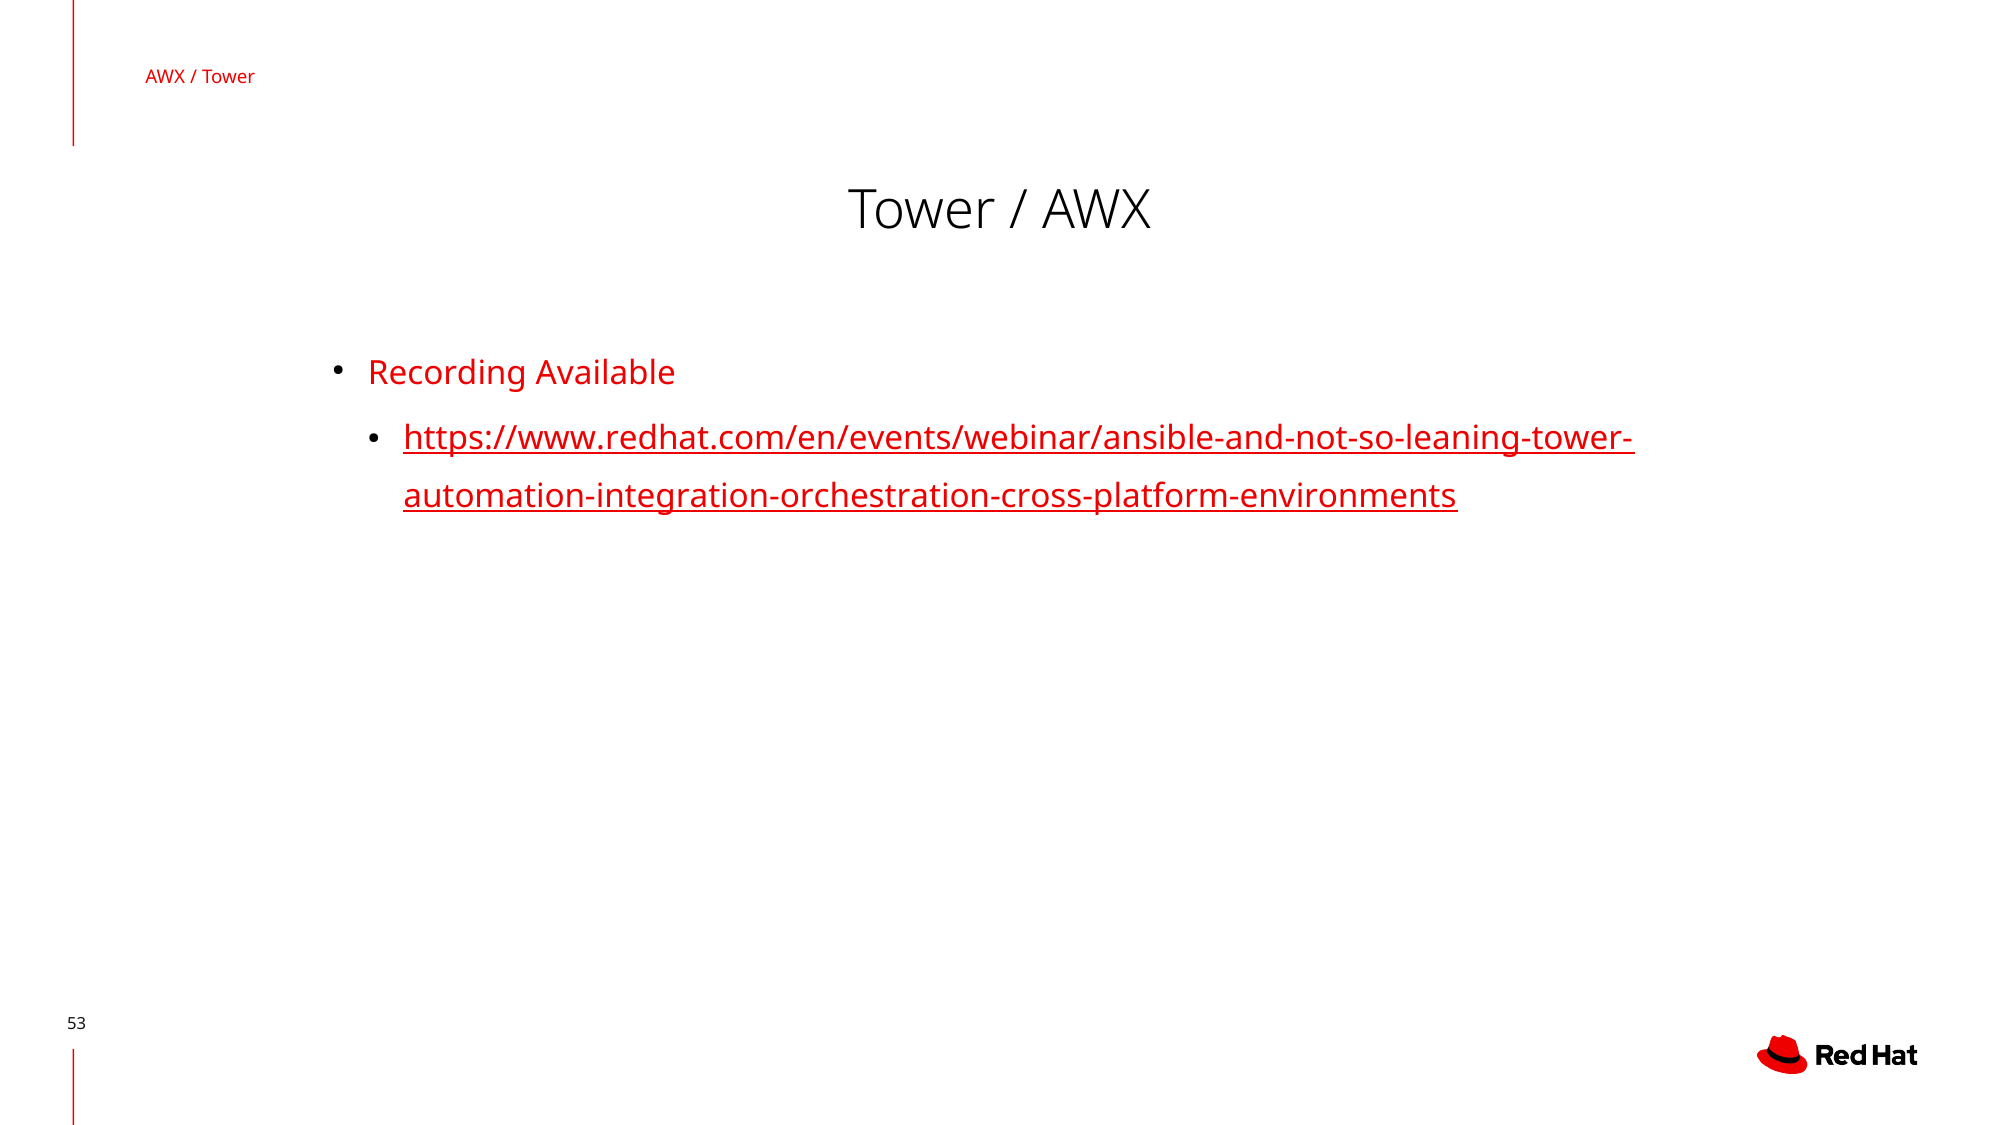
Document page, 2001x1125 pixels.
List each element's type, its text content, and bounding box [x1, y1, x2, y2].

title Tower / AWX [287, 155, 1713, 315]
text_box Recording Available https://www.redhat.com/en/events/webinar/ansible-and-not-so-leaning-tower-automation-integration-orchestration-cross-platform-environments [332, 329, 1653, 568]
subtitle AWX / Tower [73, 9, 918, 143]
picture [1757, 1035, 1918, 1074]
